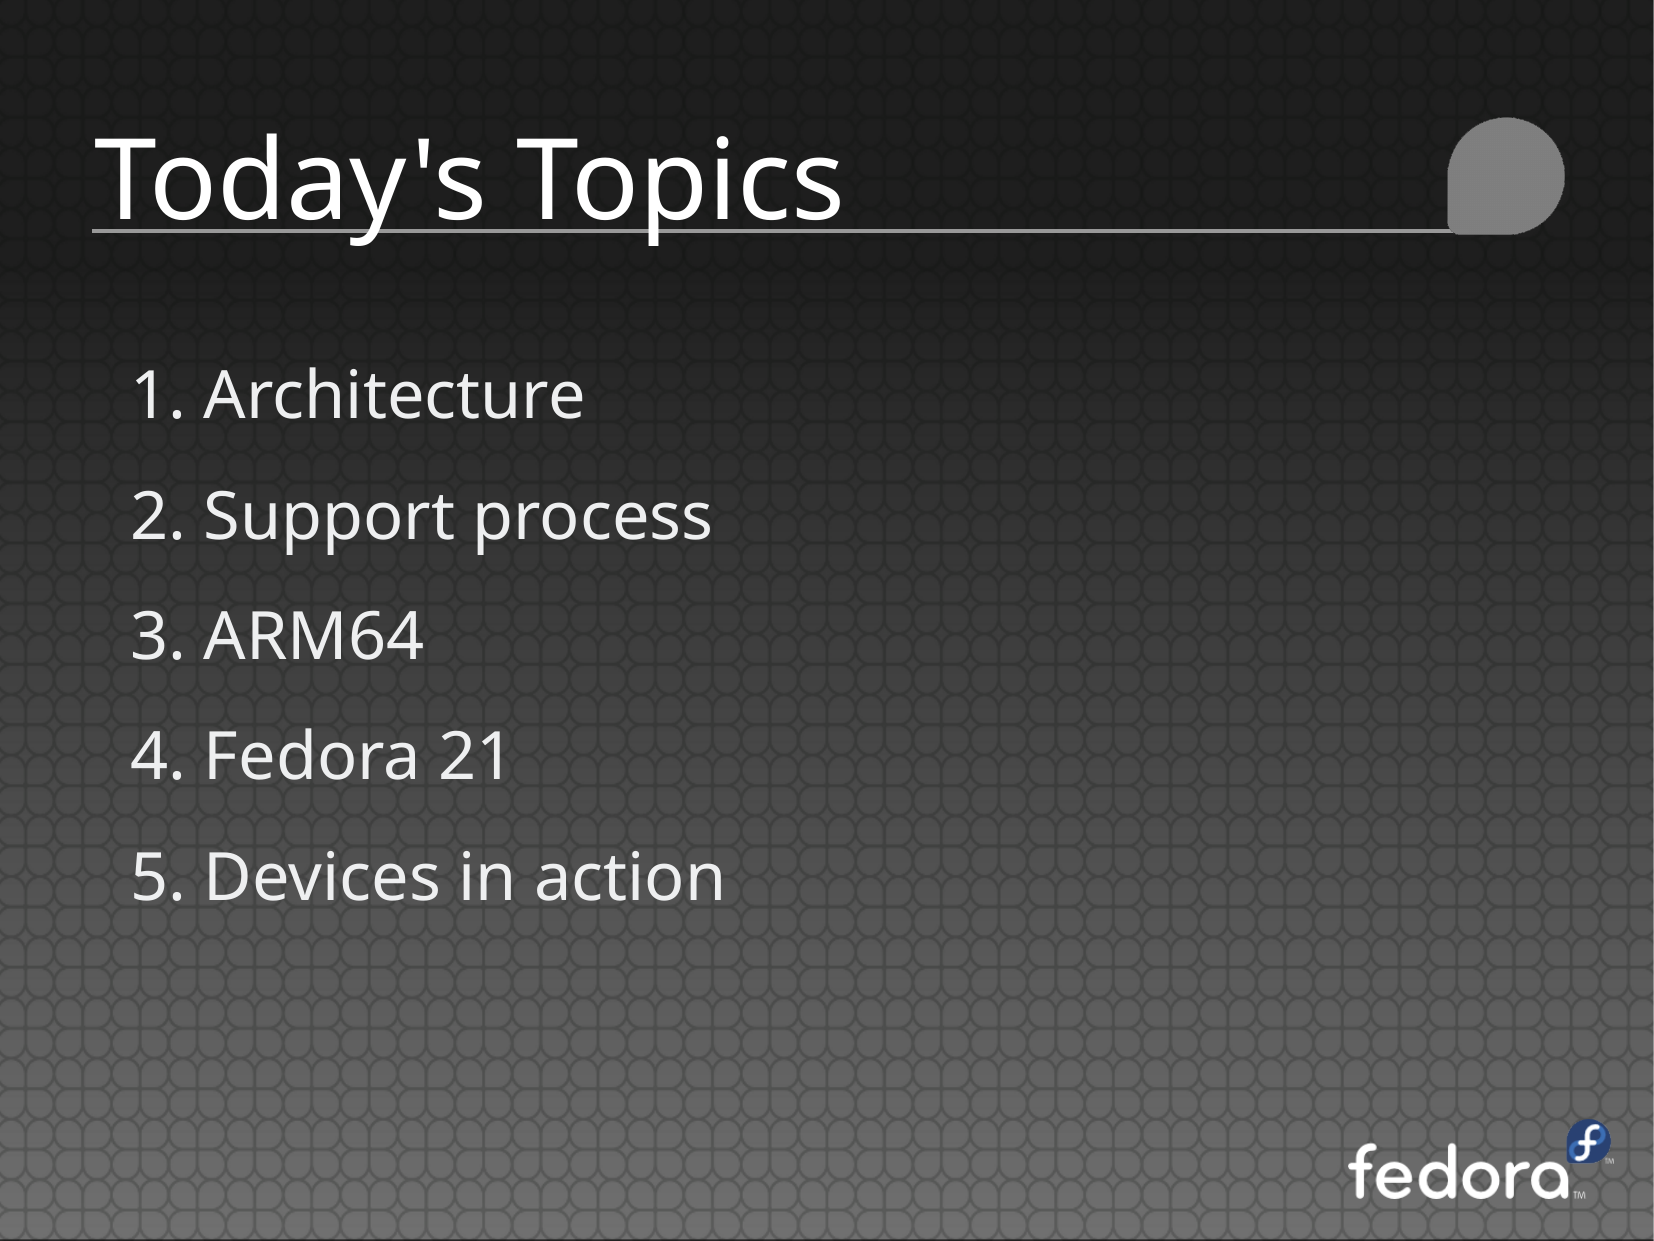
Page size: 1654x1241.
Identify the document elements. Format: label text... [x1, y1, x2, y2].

title Today's Topics [94, 100, 1426, 251]
list Architecture Support process ARM64 Fedora 21 Devices in action [112, 227, 1501, 1163]
picture [0, 0, 1654, 1241]
